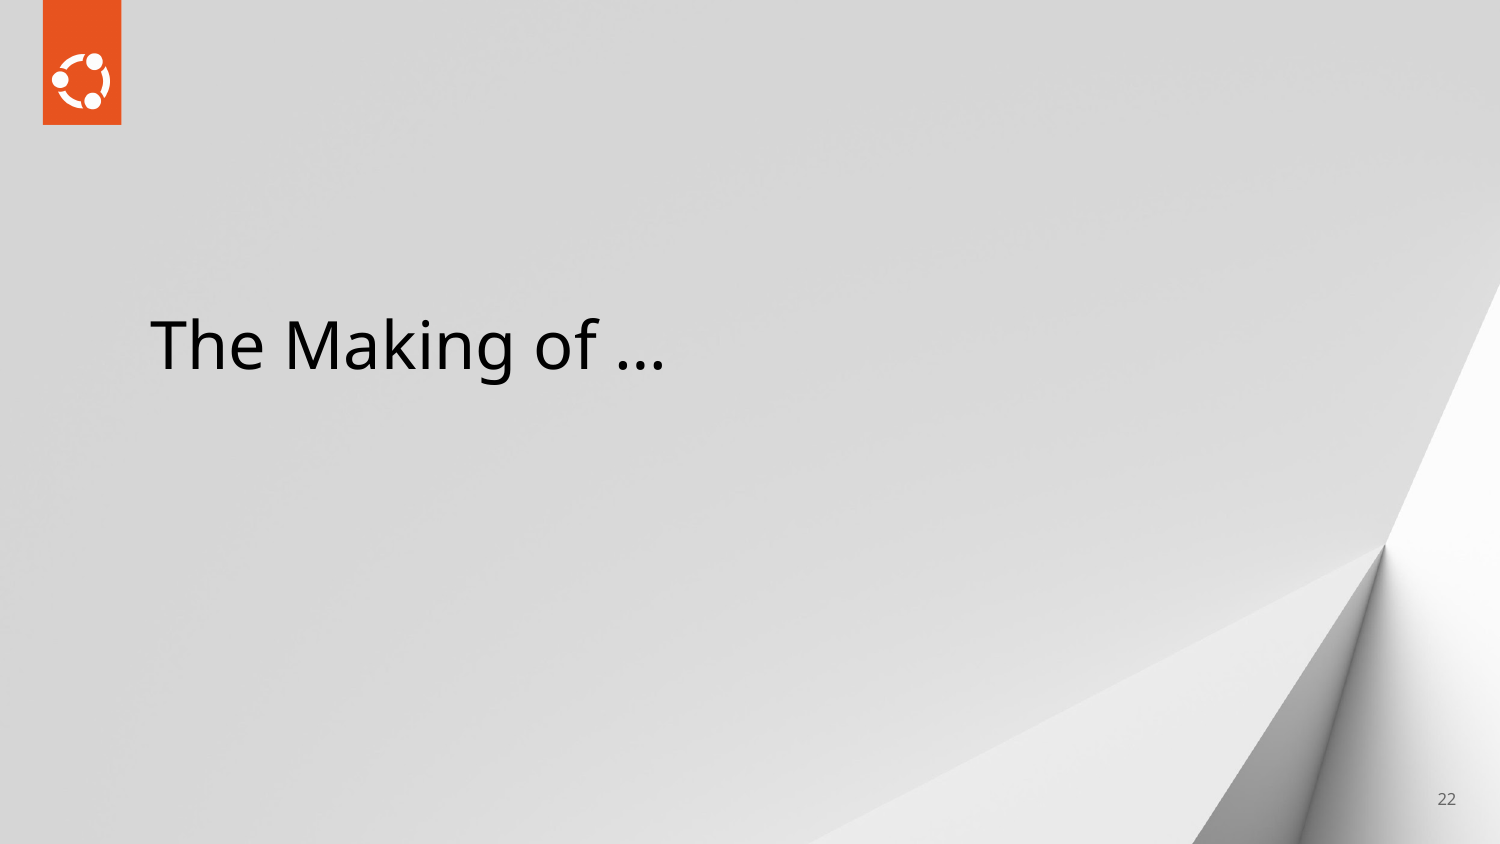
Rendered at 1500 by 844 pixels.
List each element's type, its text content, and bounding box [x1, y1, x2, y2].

picture [0, 0, 1500, 844]
title The Making of … [150, 300, 1049, 383]
slide_number <number> [1381, 773, 1472, 839]
